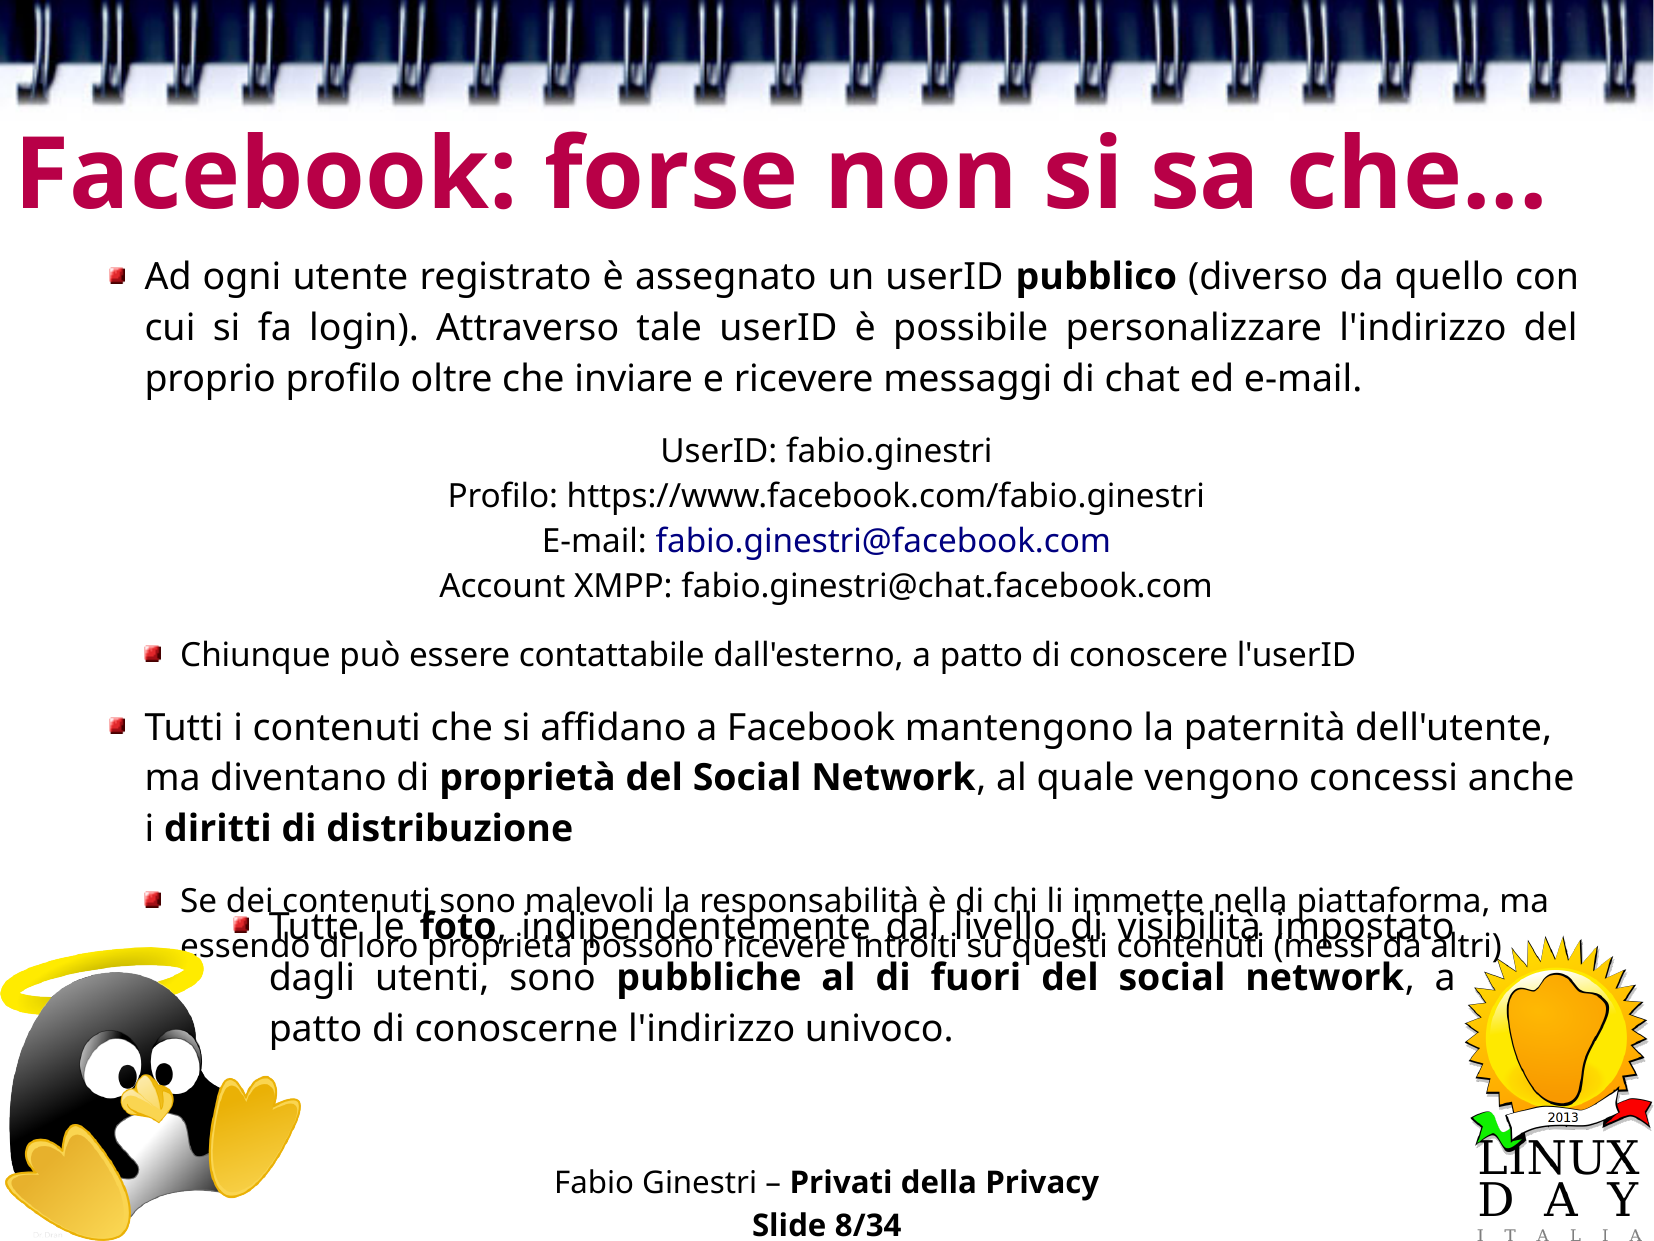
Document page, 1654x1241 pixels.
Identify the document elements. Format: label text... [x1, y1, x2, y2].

text_box Ad ogni utente registrato è assegnato un userID pubblico (diverso da quello con cui si fa login). Attraverso tale userID è possibile personalizzare l'indirizzo del proprio profilo oltre che inviare e ricevere messaggi di chat ed e-mail. UserID: fabio.ginestri Profilo: https://www.facebook.com/fabio.ginestri E-mail: fabio.ginestri@facebook.com Account XMPP: fabio.ginestri@chat.facebook.com Chiunque può essere contattabile dall'esterno, a patto di conoscere l'userID Tutti i contenuti che si affidano a Facebook mantengono la paternità dell'utente, ma diventano di proprietà del Social Network, al quale vengono concessi anche i diritti di distribuzione Se dei contenuti sono malevoli la responsabilità è di chi li immette nella piattaforma, ma essendo di loro proprietà possono ricevere introiti su questi contenuti (messi da altri) [59, 242, 1595, 883]
text_box Fabio Ginestri – Privati della Privacy Slide <numero>/34 [550, 1152, 1104, 1241]
text_box Facebook: forse non si sa che... [0, 94, 1523, 226]
picture [144, 891, 161, 908]
picture [0, 947, 301, 1241]
text_box Tutte le foto, indipendentemente dal livello di visibilità impostato dagli utenti, sono pubbliche al di fuori del social network, a patto di conoscerne l'indirizzo univoco. [183, 891, 1471, 1052]
picture [0, 0, 1654, 121]
picture [1464, 935, 1654, 1241]
